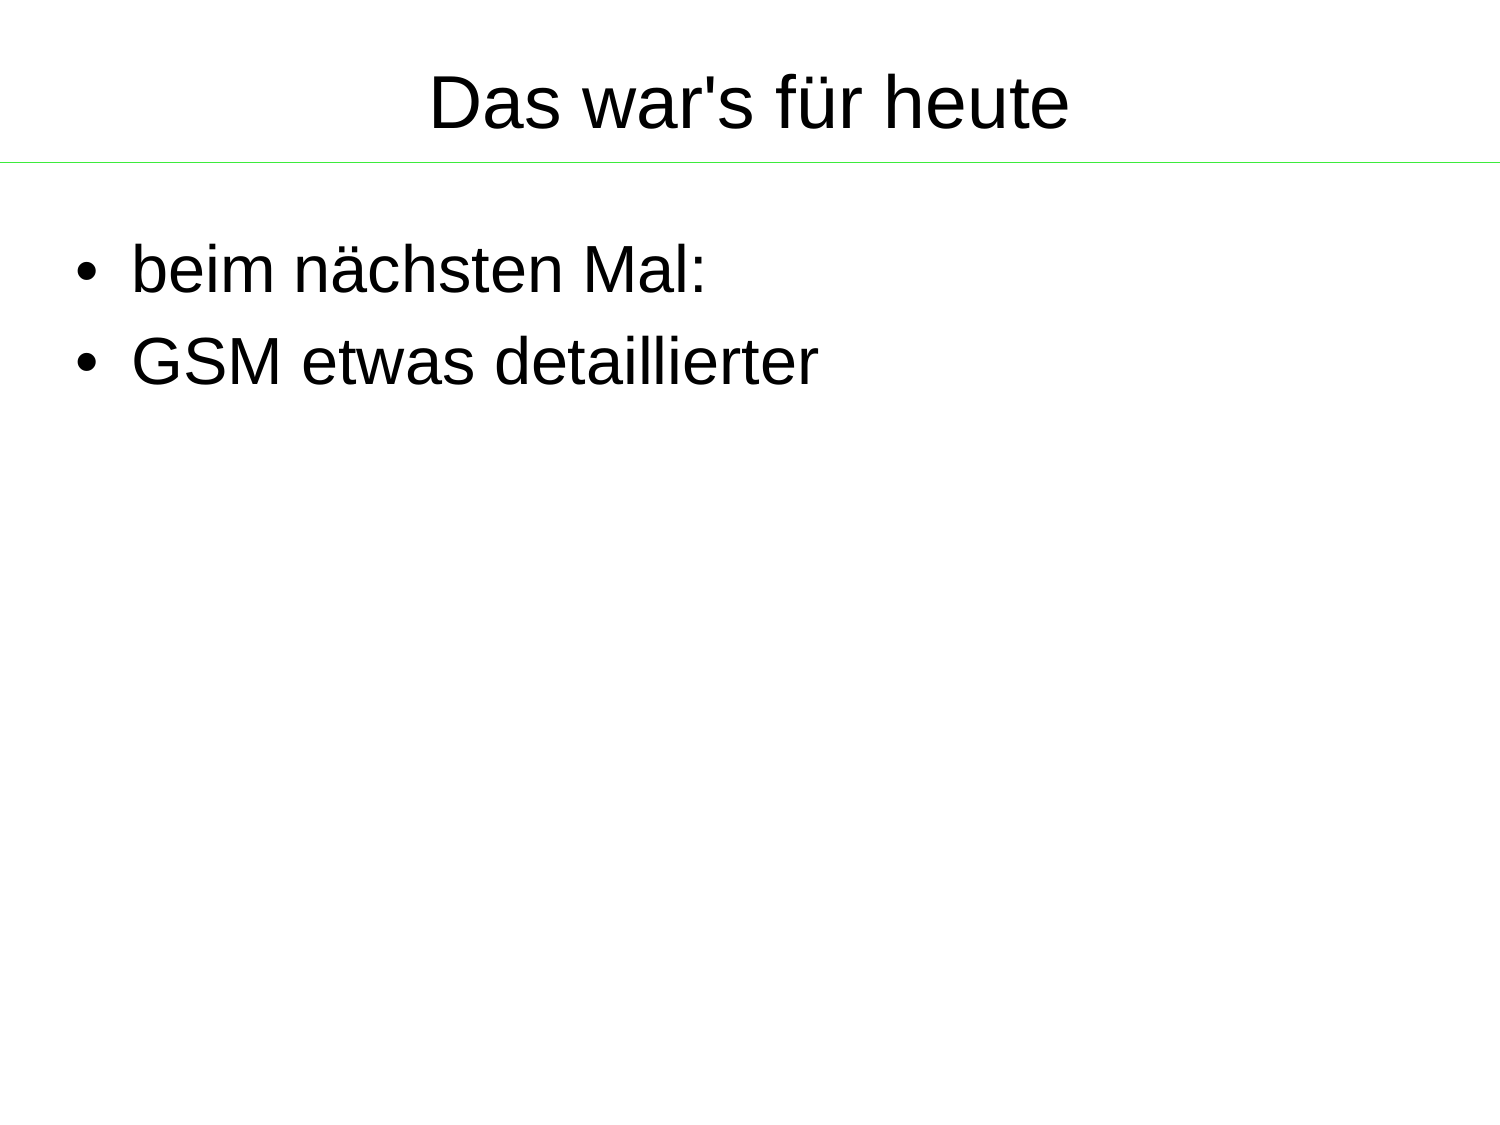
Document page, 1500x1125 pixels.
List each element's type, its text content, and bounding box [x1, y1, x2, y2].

title Das war's für heute [75, 49, 1426, 156]
list beim nächsten Mal: GSM etwas detaillierter [75, 232, 1426, 1001]
